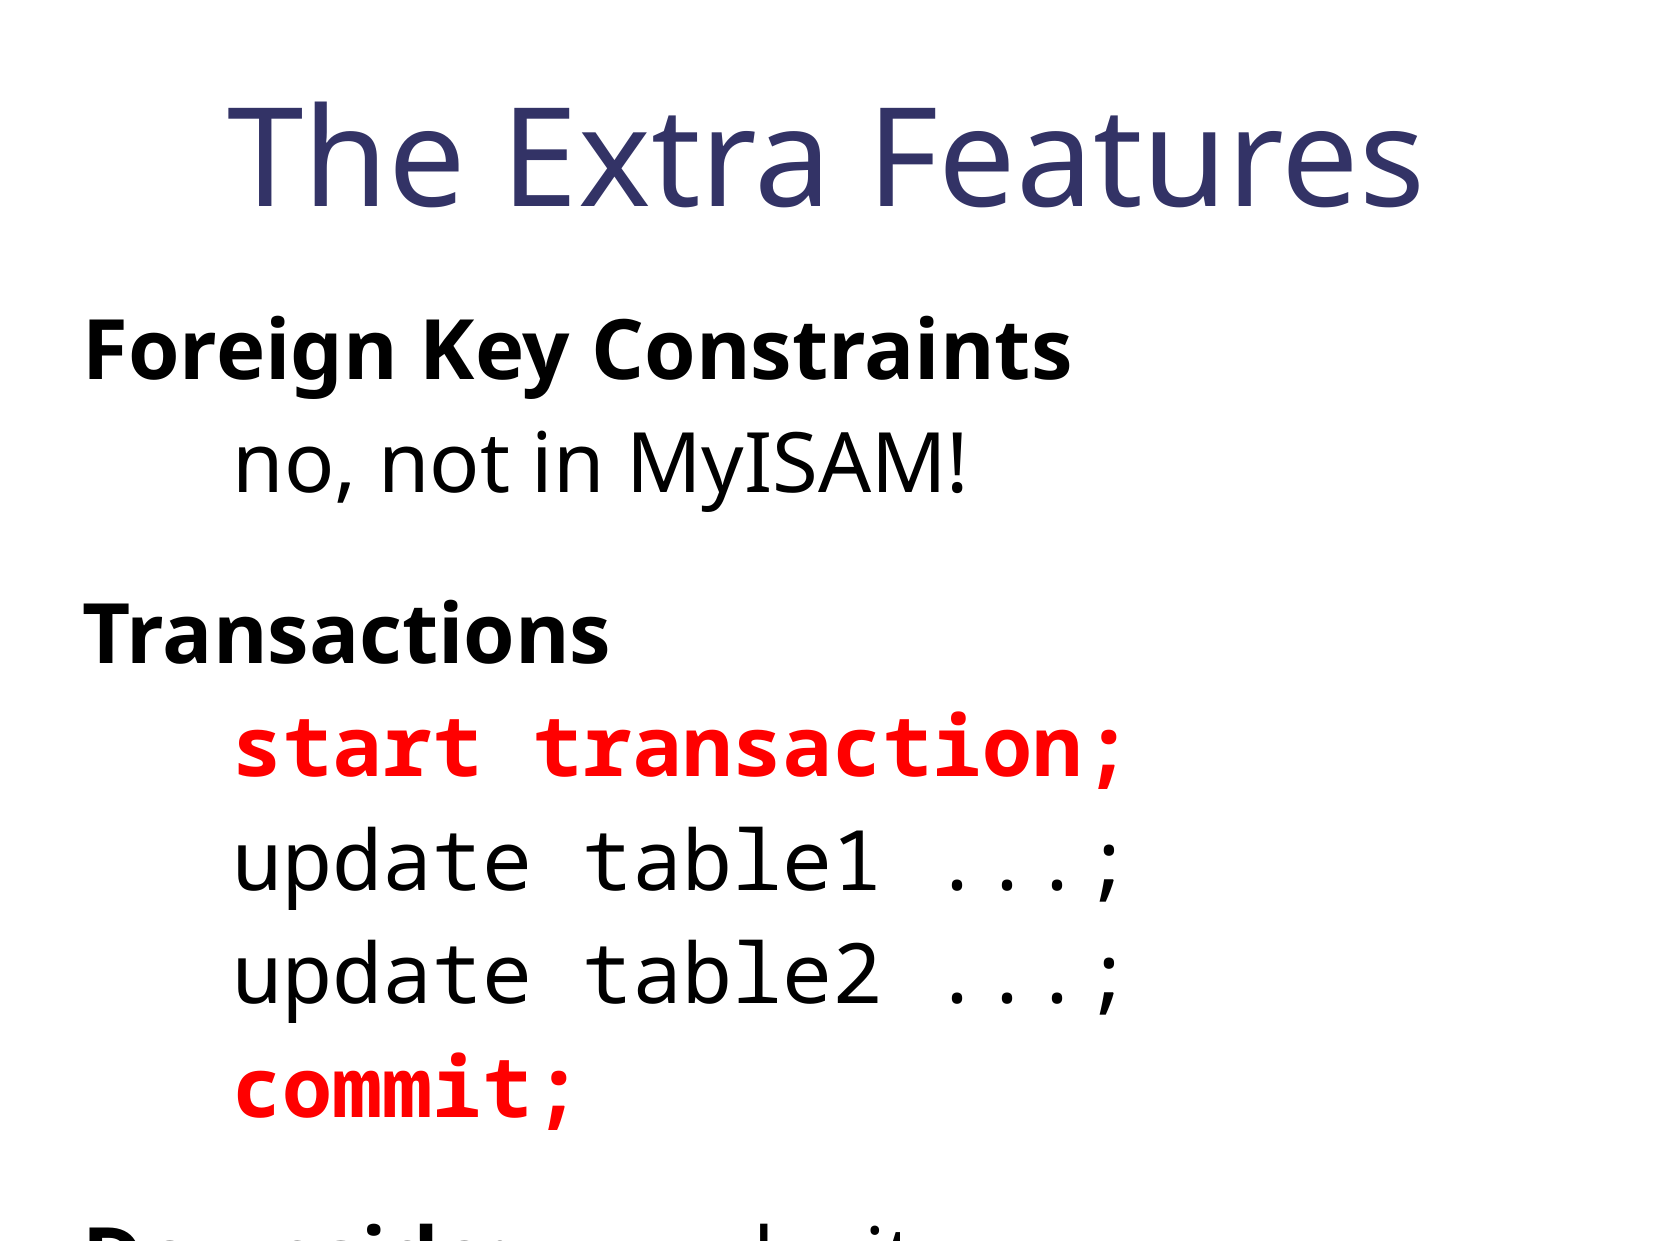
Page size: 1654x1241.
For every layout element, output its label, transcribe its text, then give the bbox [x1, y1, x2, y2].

subtitle Foreign Key Constraints no, not in MyISAM! Transactions start transaction; update table1 ...; update table2 ...; commit; Downside: complexity [82, 290, 1571, 1183]
title The Extra Features [82, 49, 1571, 257]
